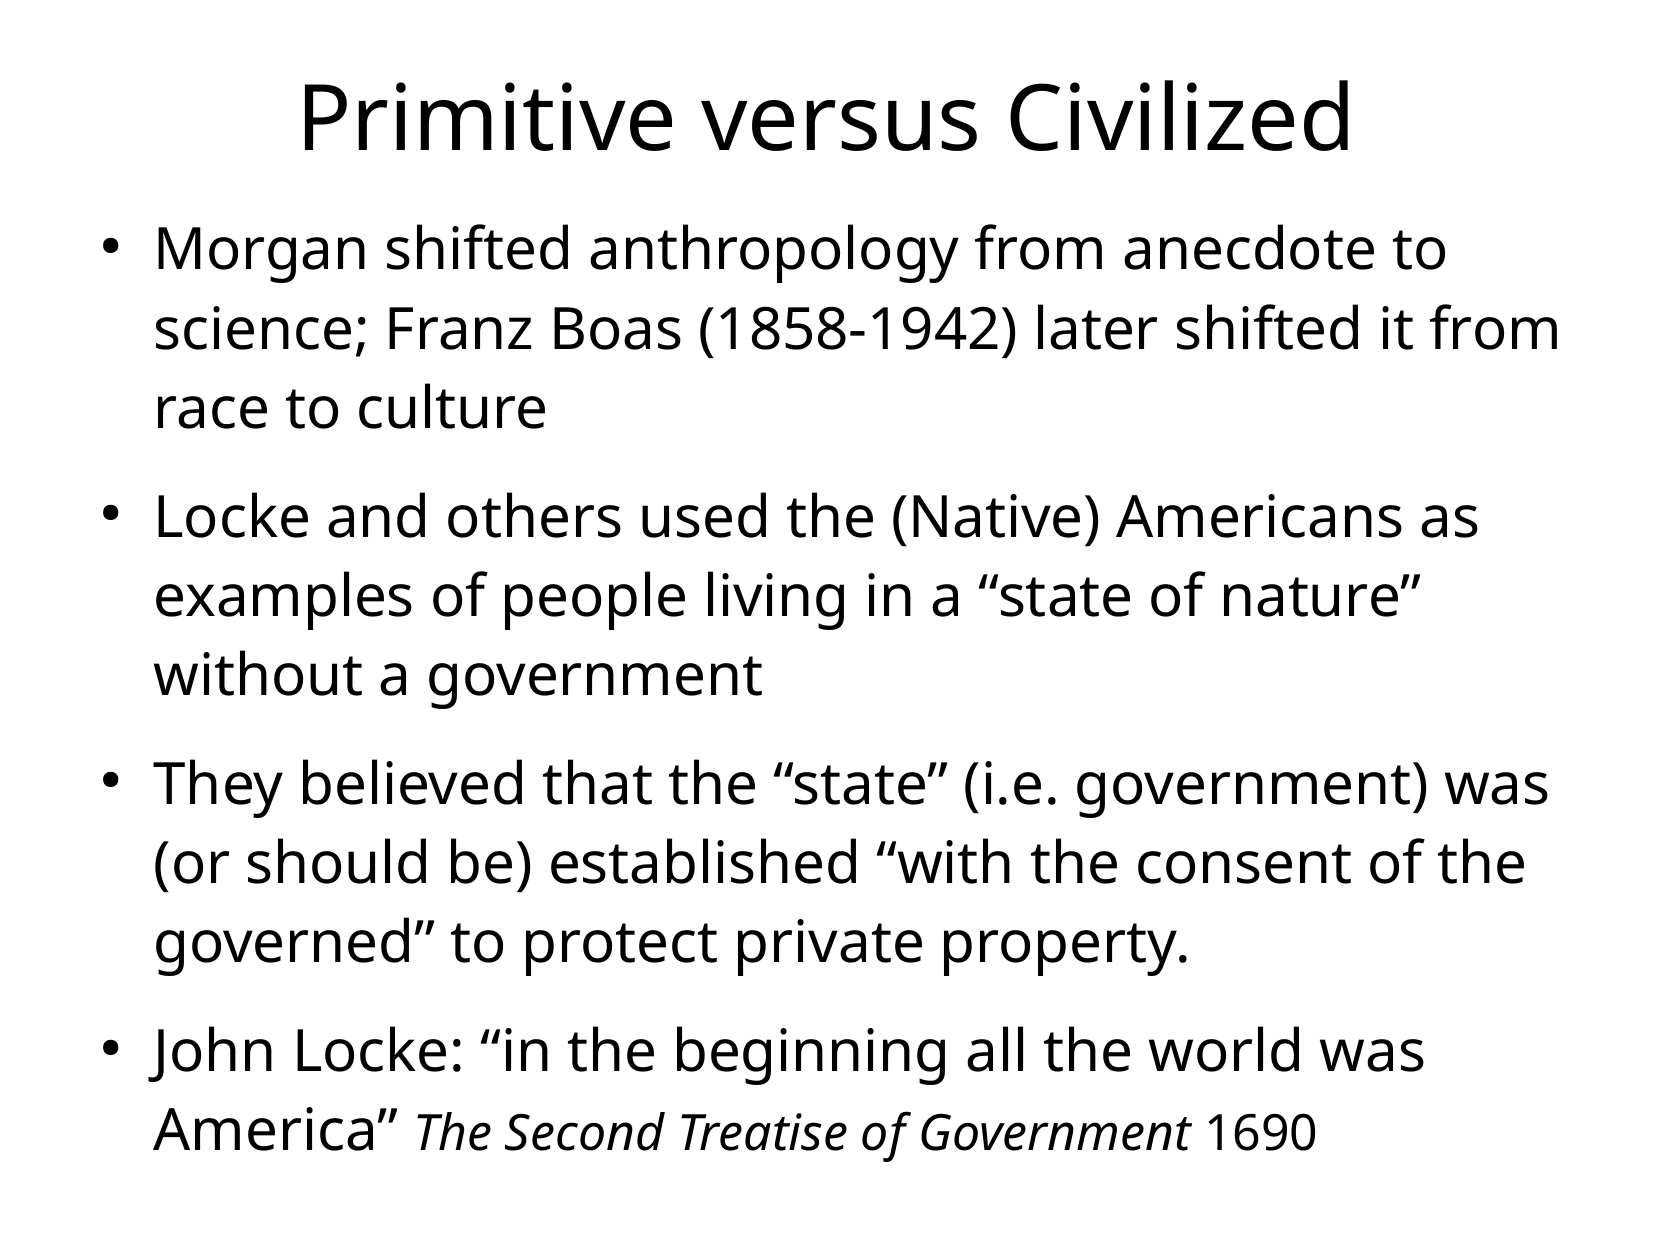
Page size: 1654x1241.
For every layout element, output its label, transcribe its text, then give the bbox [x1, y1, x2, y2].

title Primitive versus Civilized [82, 49, 1571, 181]
list Morgan shifted anthropology from anecdote to science; Franz Boas (1858-1942) later shifted it from race to culture Locke and others used the (Native) Americans as examples of people living in a “state of nature” without a government They believed that the “state” (i.e. government) was (or should be) established “with the consent of the governed” to protect private property. John Locke: “in the beginning all the world was America” The Second Treatise of Government 1690 [82, 207, 1571, 1140]
